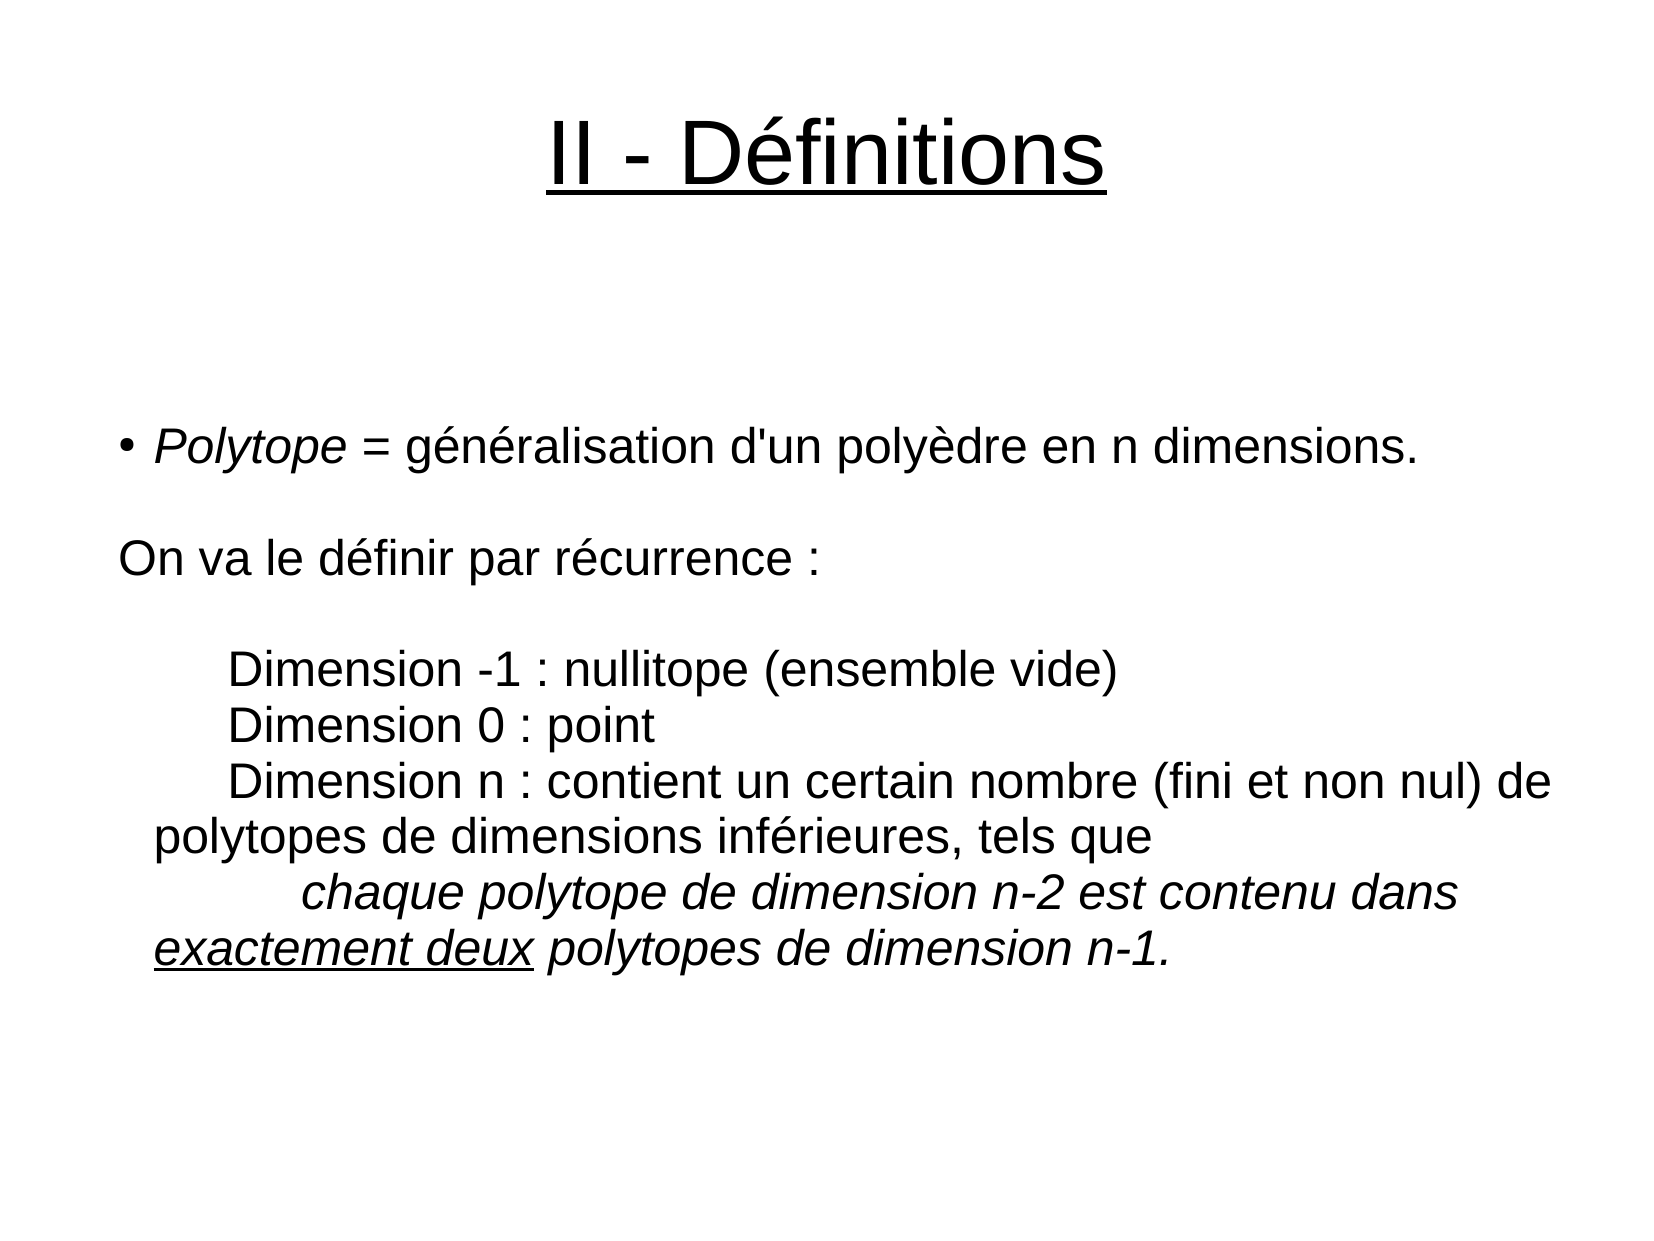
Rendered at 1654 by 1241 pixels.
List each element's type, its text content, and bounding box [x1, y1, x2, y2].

subtitle Polytope = généralisation d'un polyèdre en n dimensions. On va le définir par récurrence : Dimension -1 : nullitope (ensemble vide) Dimension 0 : point Dimension n : contient un certain nombre (fini et non nul) de polytopes de dimensions inférieures, tels que chaque polytope de dimension n-2 est contenu dans exactement deux polytopes de dimension n-1. [82, 295, 1571, 1099]
title II - Définitions [82, 49, 1571, 257]
